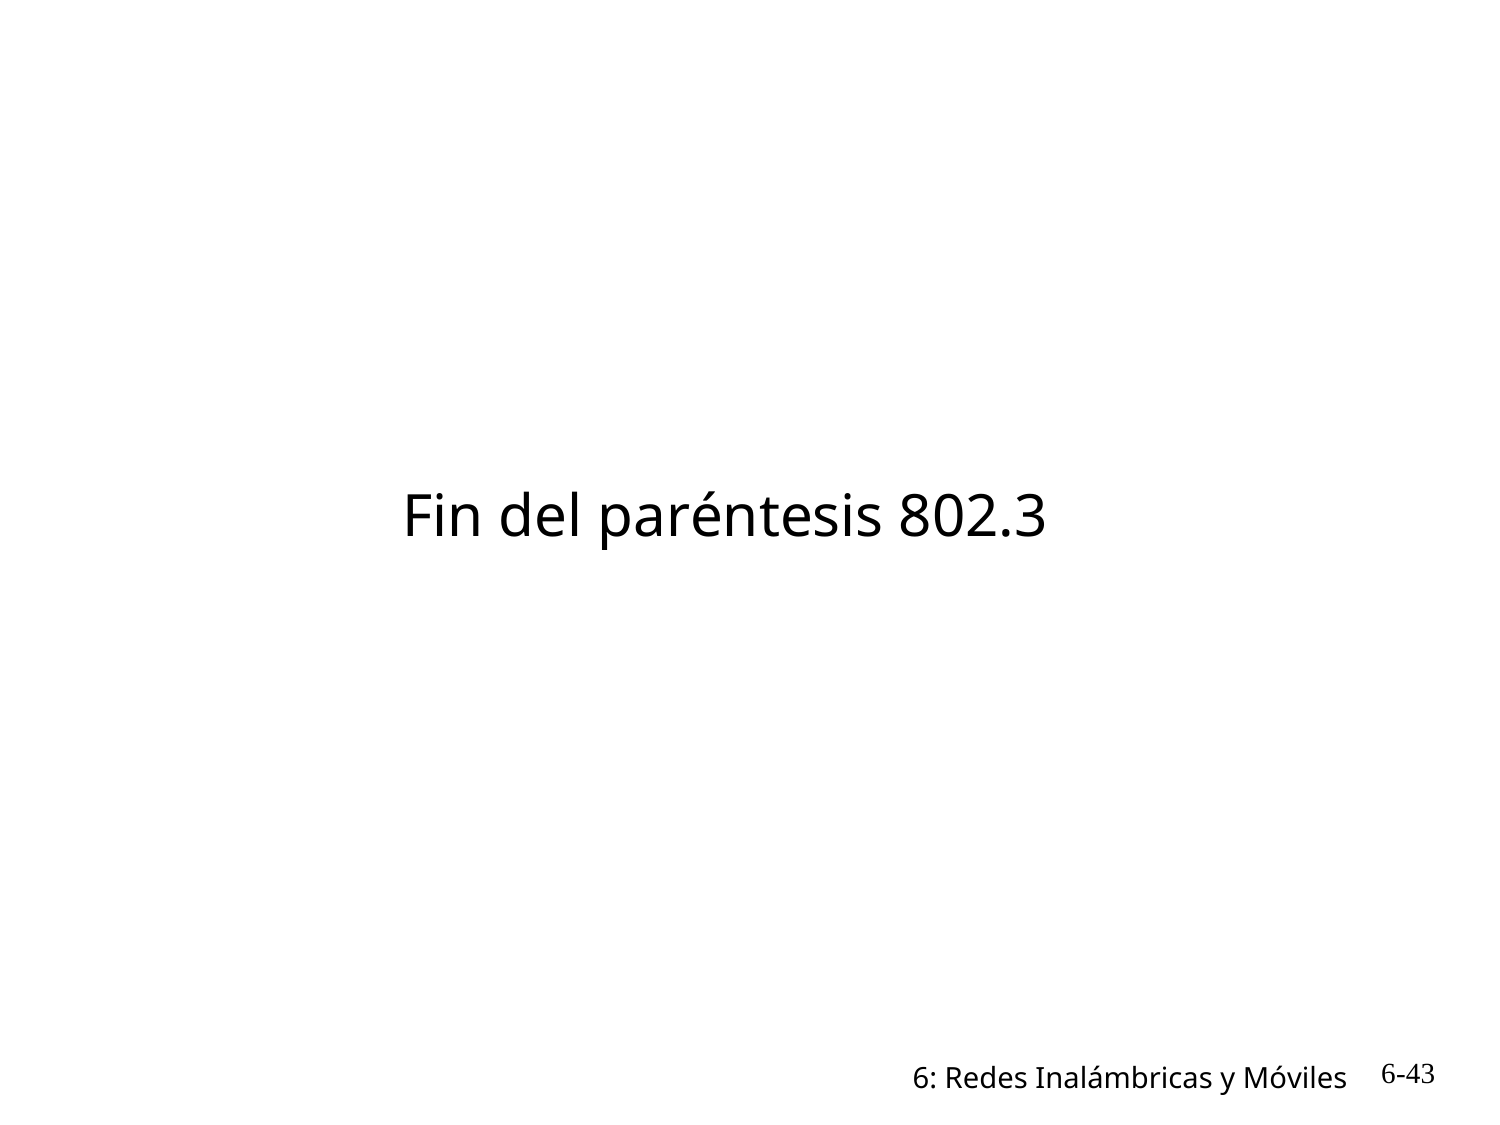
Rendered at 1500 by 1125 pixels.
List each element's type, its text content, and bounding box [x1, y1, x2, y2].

subtitle Fin del paréntesis 802.3 [87, 23, 1363, 1006]
